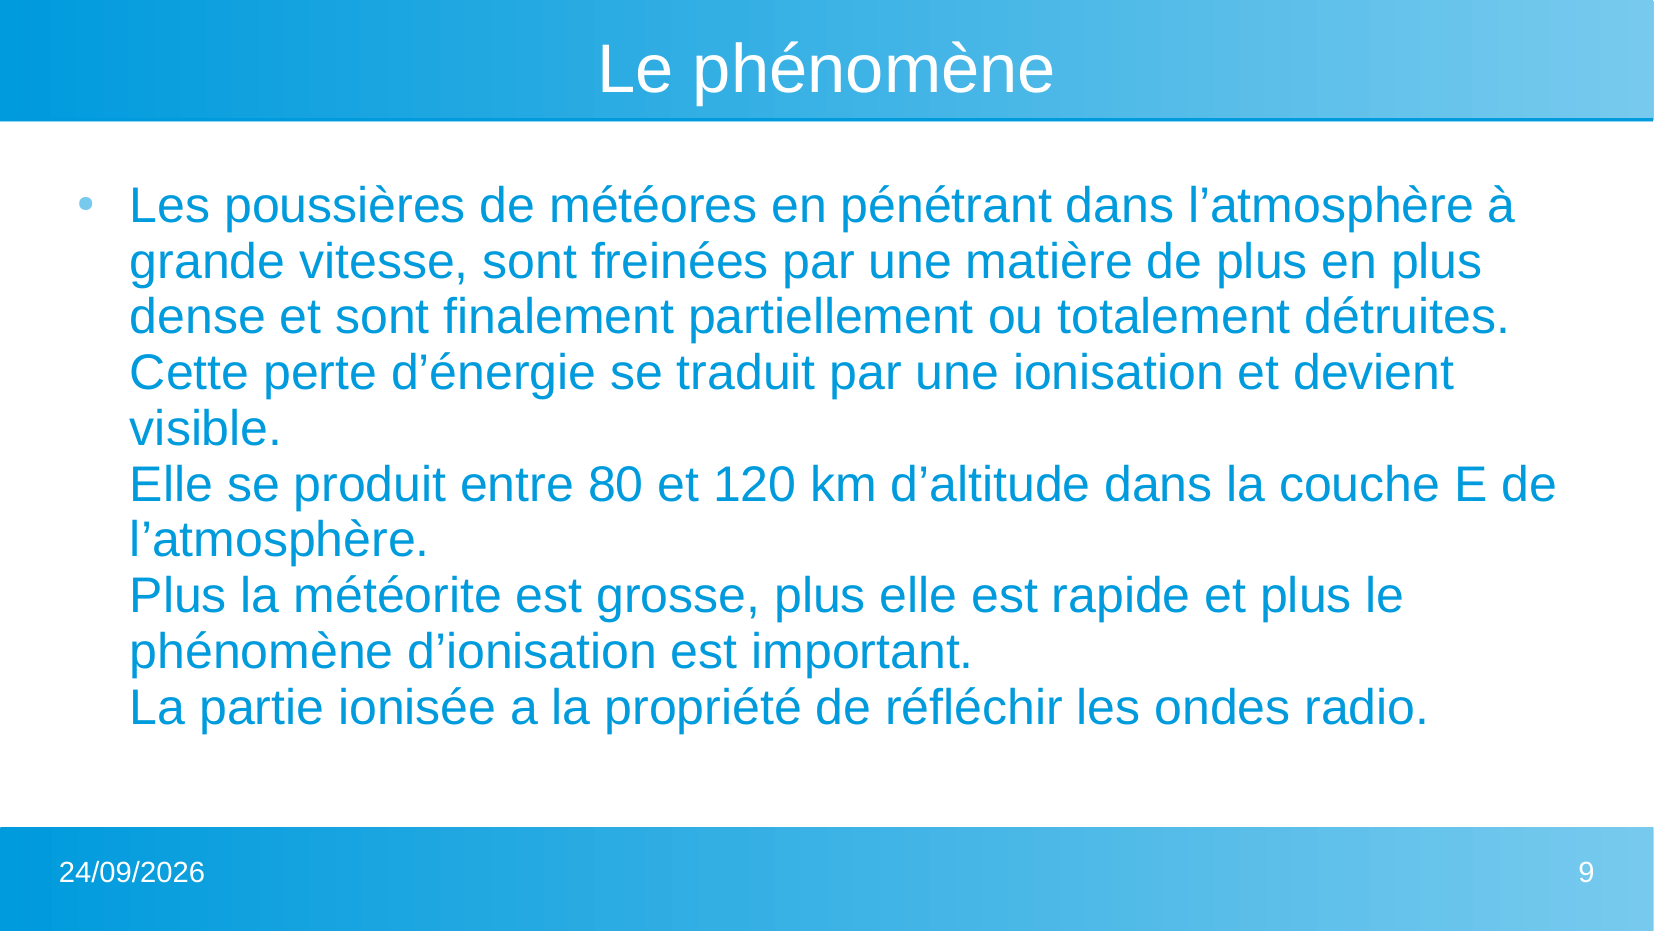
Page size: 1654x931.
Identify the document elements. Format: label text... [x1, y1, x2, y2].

title Le phénomène [59, 29, 1595, 108]
list Les poussières de météores en pénétrant dans l’atmosphère à grande vitesse, sont freinées par une matière de plus en plus dense et sont finalement partiellement ou totalement détruites. Cette perte d’énergie se traduit par une ionisation et devient visible. Elle se produit entre 80 et 120 km d’altitude dans la couche E de l’atmosphère. Plus la météorite est grosse, plus elle est rapide et plus le phénomène d’ionisation est important. La partie ionisée a la propriété de réfléchir les ondes radio. [59, 177, 1595, 768]
